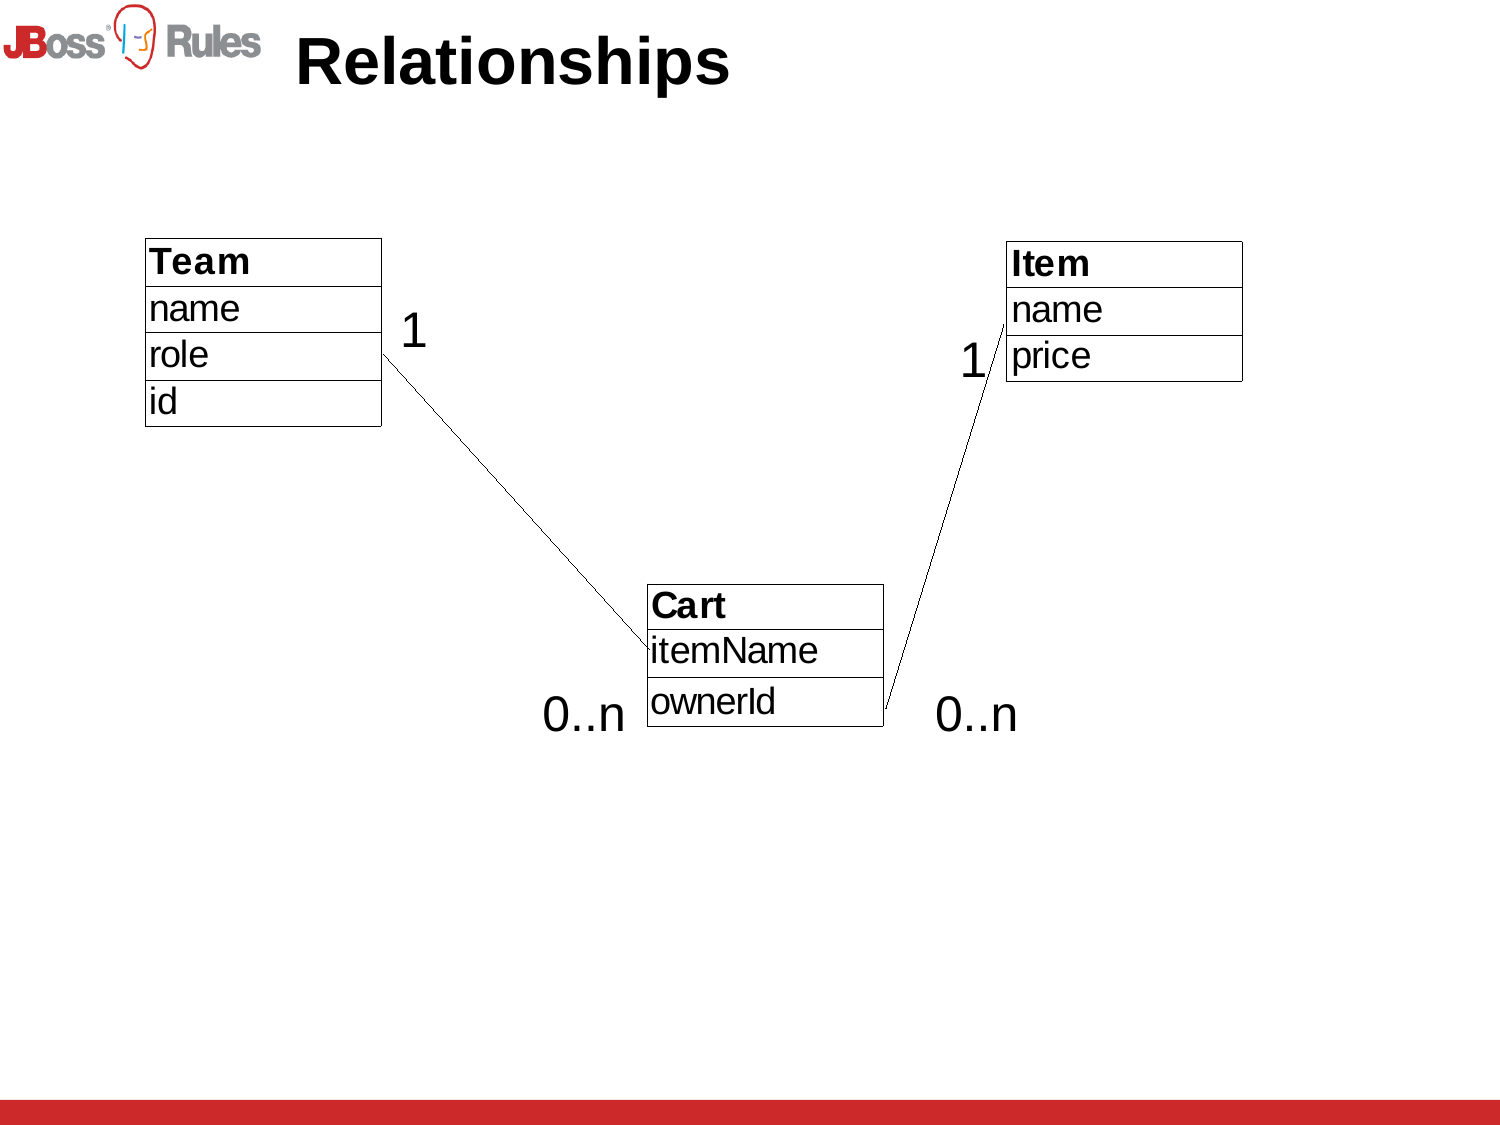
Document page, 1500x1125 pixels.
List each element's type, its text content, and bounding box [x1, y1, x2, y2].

chart [1003, 238, 1247, 384]
text_box 0..n [920, 679, 1034, 750]
text_box 1 [944, 324, 1003, 396]
chart [141, 236, 384, 431]
title Relationships [295, 12, 1496, 111]
text_box 1 [385, 295, 443, 366]
text_box 0..n [527, 679, 641, 750]
picture [0, 0, 266, 73]
chart [643, 580, 887, 730]
